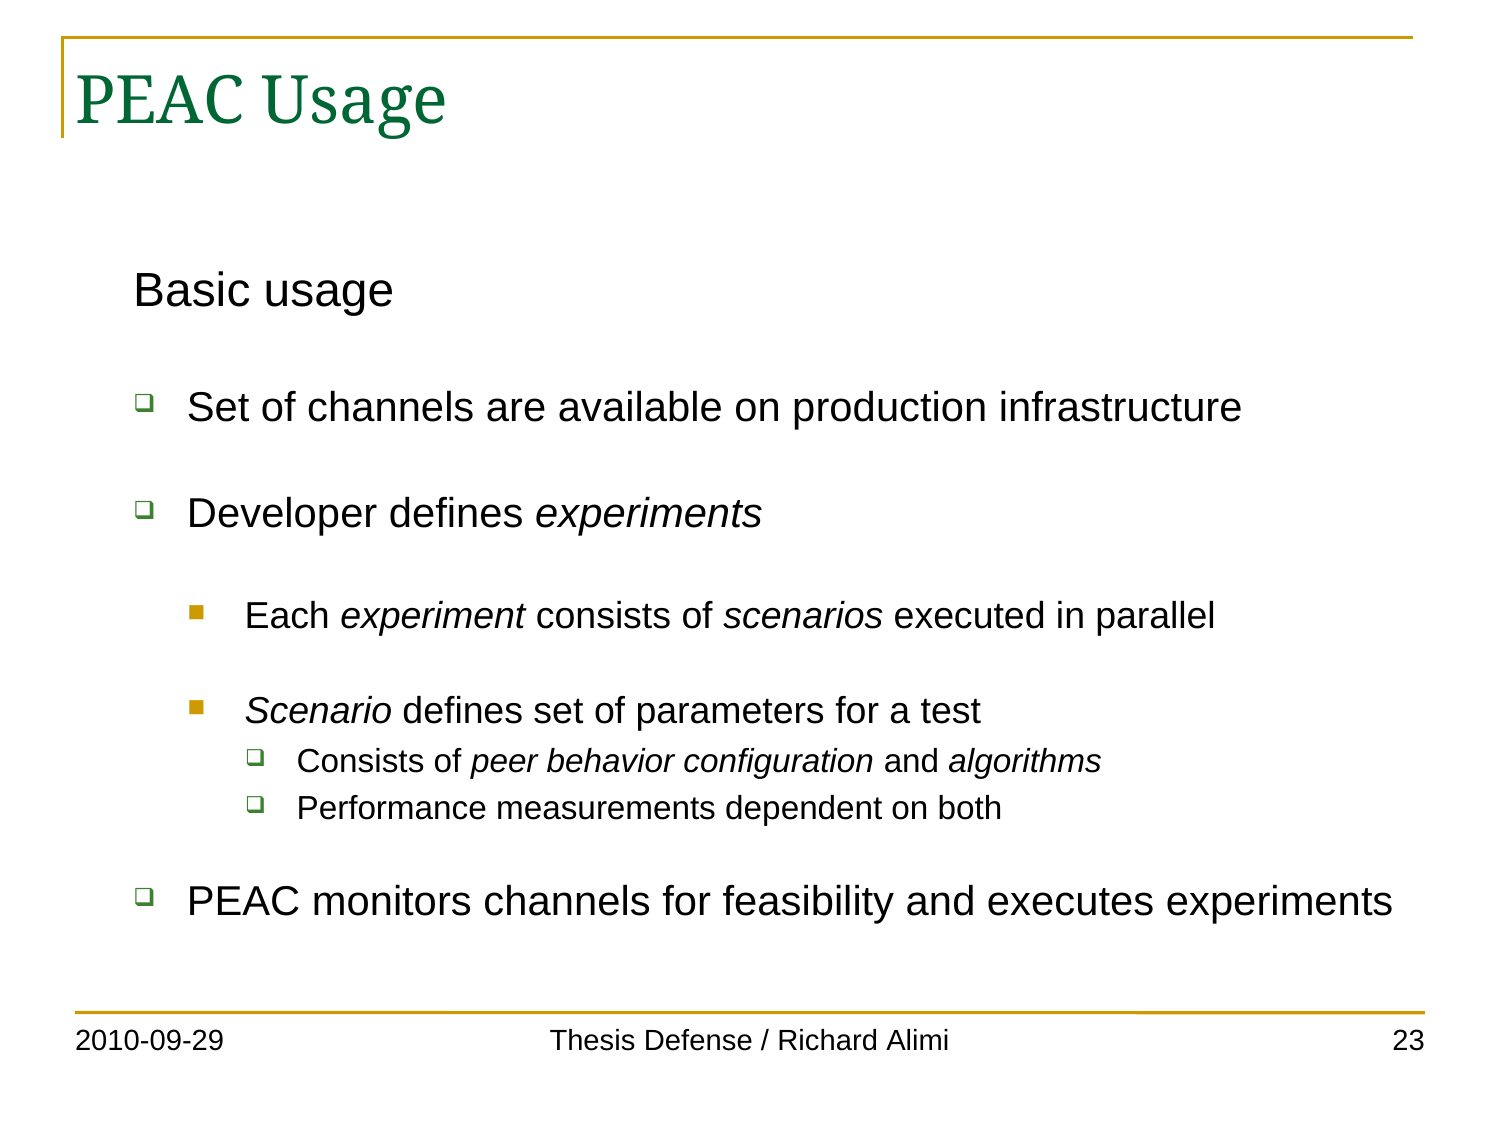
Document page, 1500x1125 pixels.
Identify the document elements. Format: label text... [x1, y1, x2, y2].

list Basic usage Set of channels are available on production infrastructure Developer defines experiments Each experiment consists of scenarios executed in parallel Scenario defines set of parameters for a test Consists of peer behavior configuration and algorithms Performance measurements dependent on both PEAC monitors channels for feasibility and executes experiments [77, 262, 1425, 991]
title PEAC Usage [75, 45, 1425, 151]
